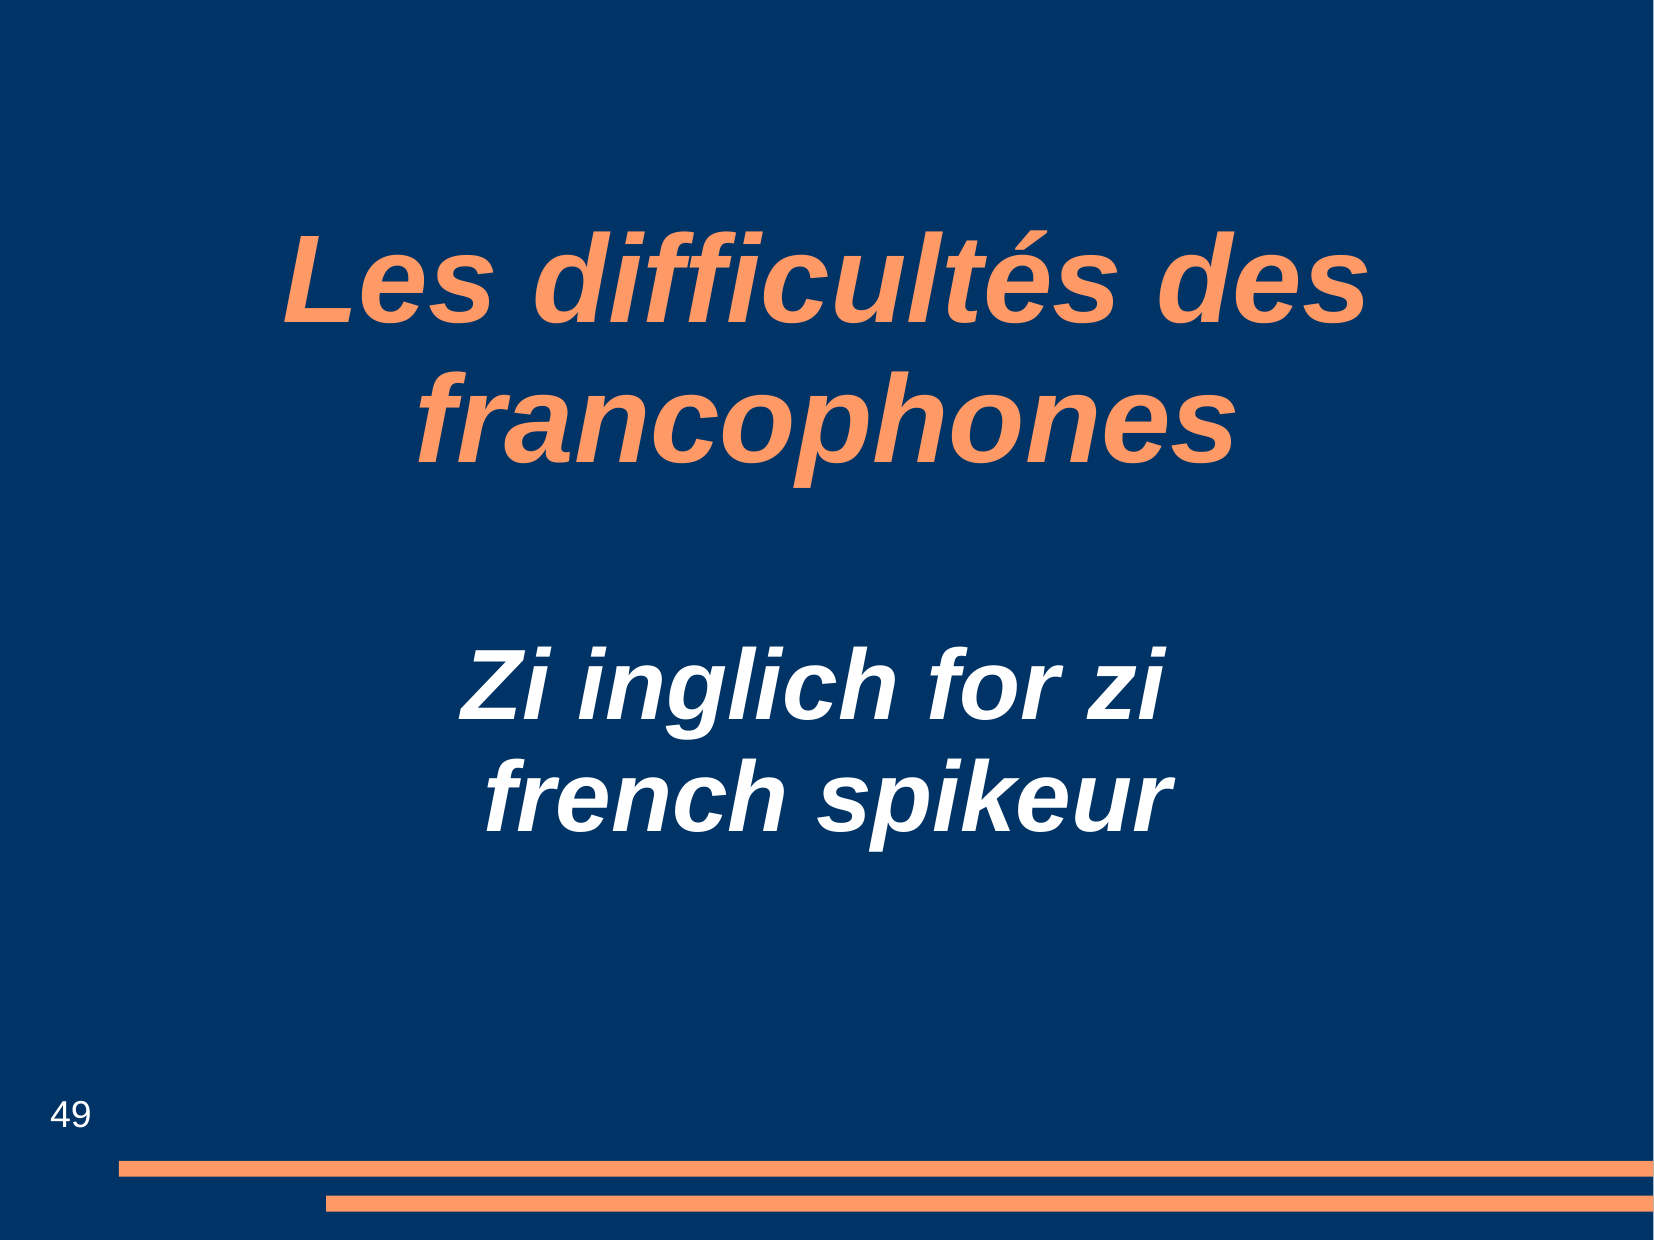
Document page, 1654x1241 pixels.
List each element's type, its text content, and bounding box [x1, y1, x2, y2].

title Les difficultés des francophones Zi inglich for zi french spikeur [121, 46, 1534, 1016]
